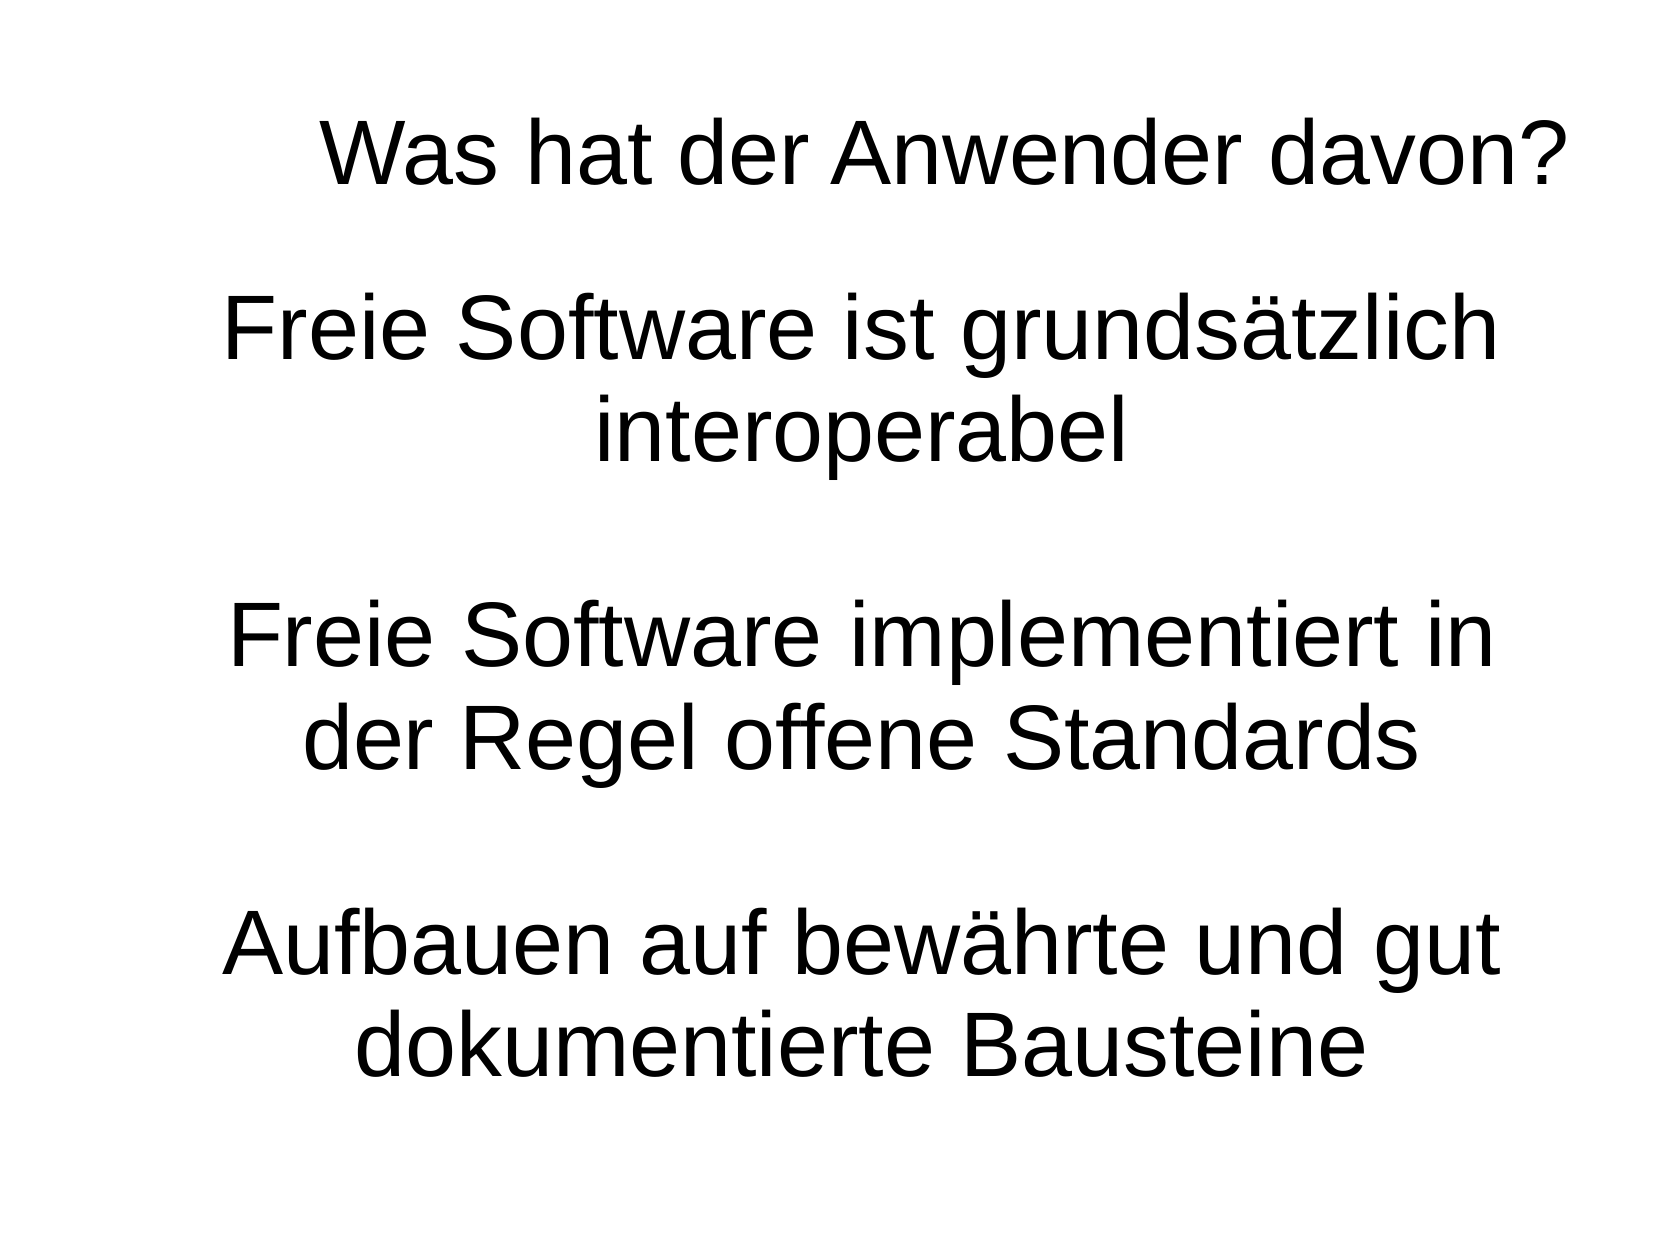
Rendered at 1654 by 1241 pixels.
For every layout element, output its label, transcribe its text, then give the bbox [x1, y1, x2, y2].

subtitle Freie Software ist grundsätzlich interoperabel Freie Software implementiert in der Regel offene Standards Aufbauen auf bewährte und gut dokumentierte Bausteine [153, 173, 1571, 1241]
title Was hat der Anwender davon? [82, 49, 1571, 257]
